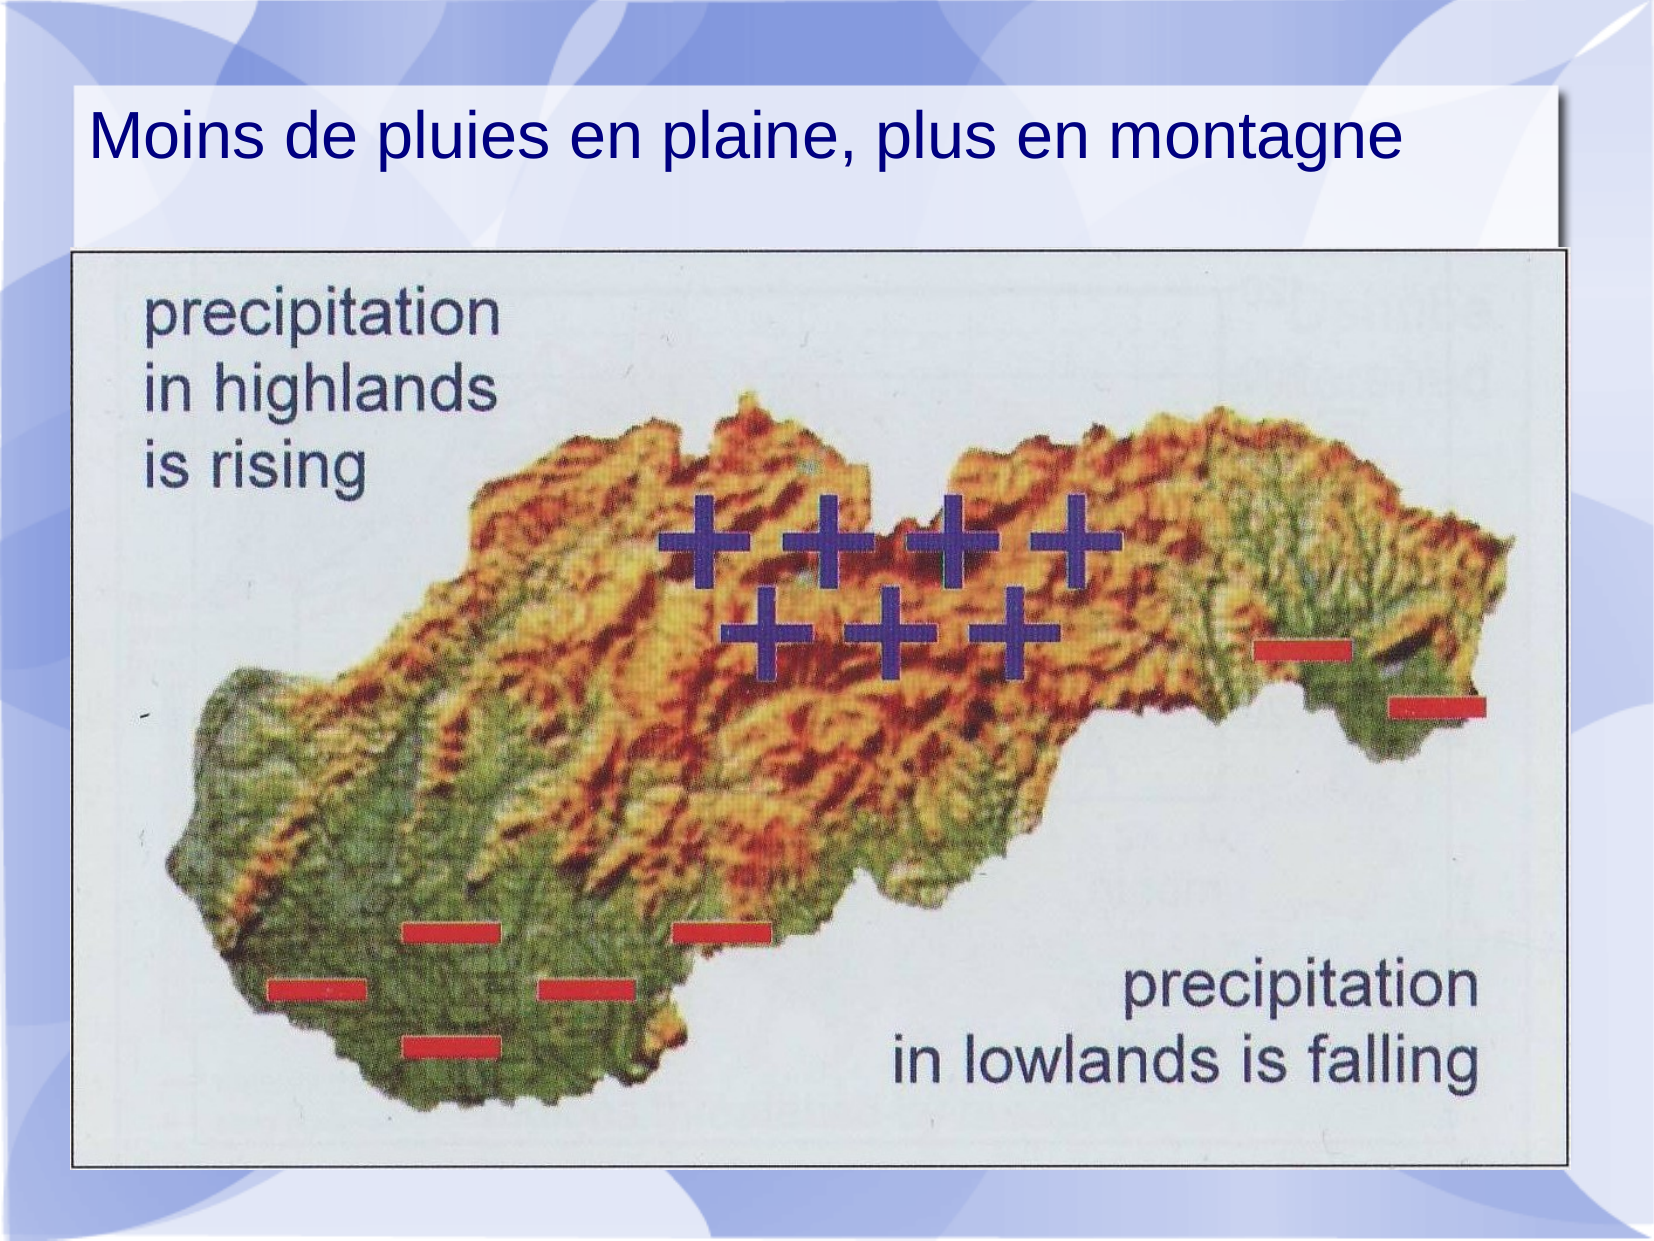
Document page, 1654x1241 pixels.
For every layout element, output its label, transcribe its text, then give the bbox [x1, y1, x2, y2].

list Moins de pluies en plaine, plus en montagne [70, 94, 1548, 247]
picture [0, 0, 1654, 1241]
